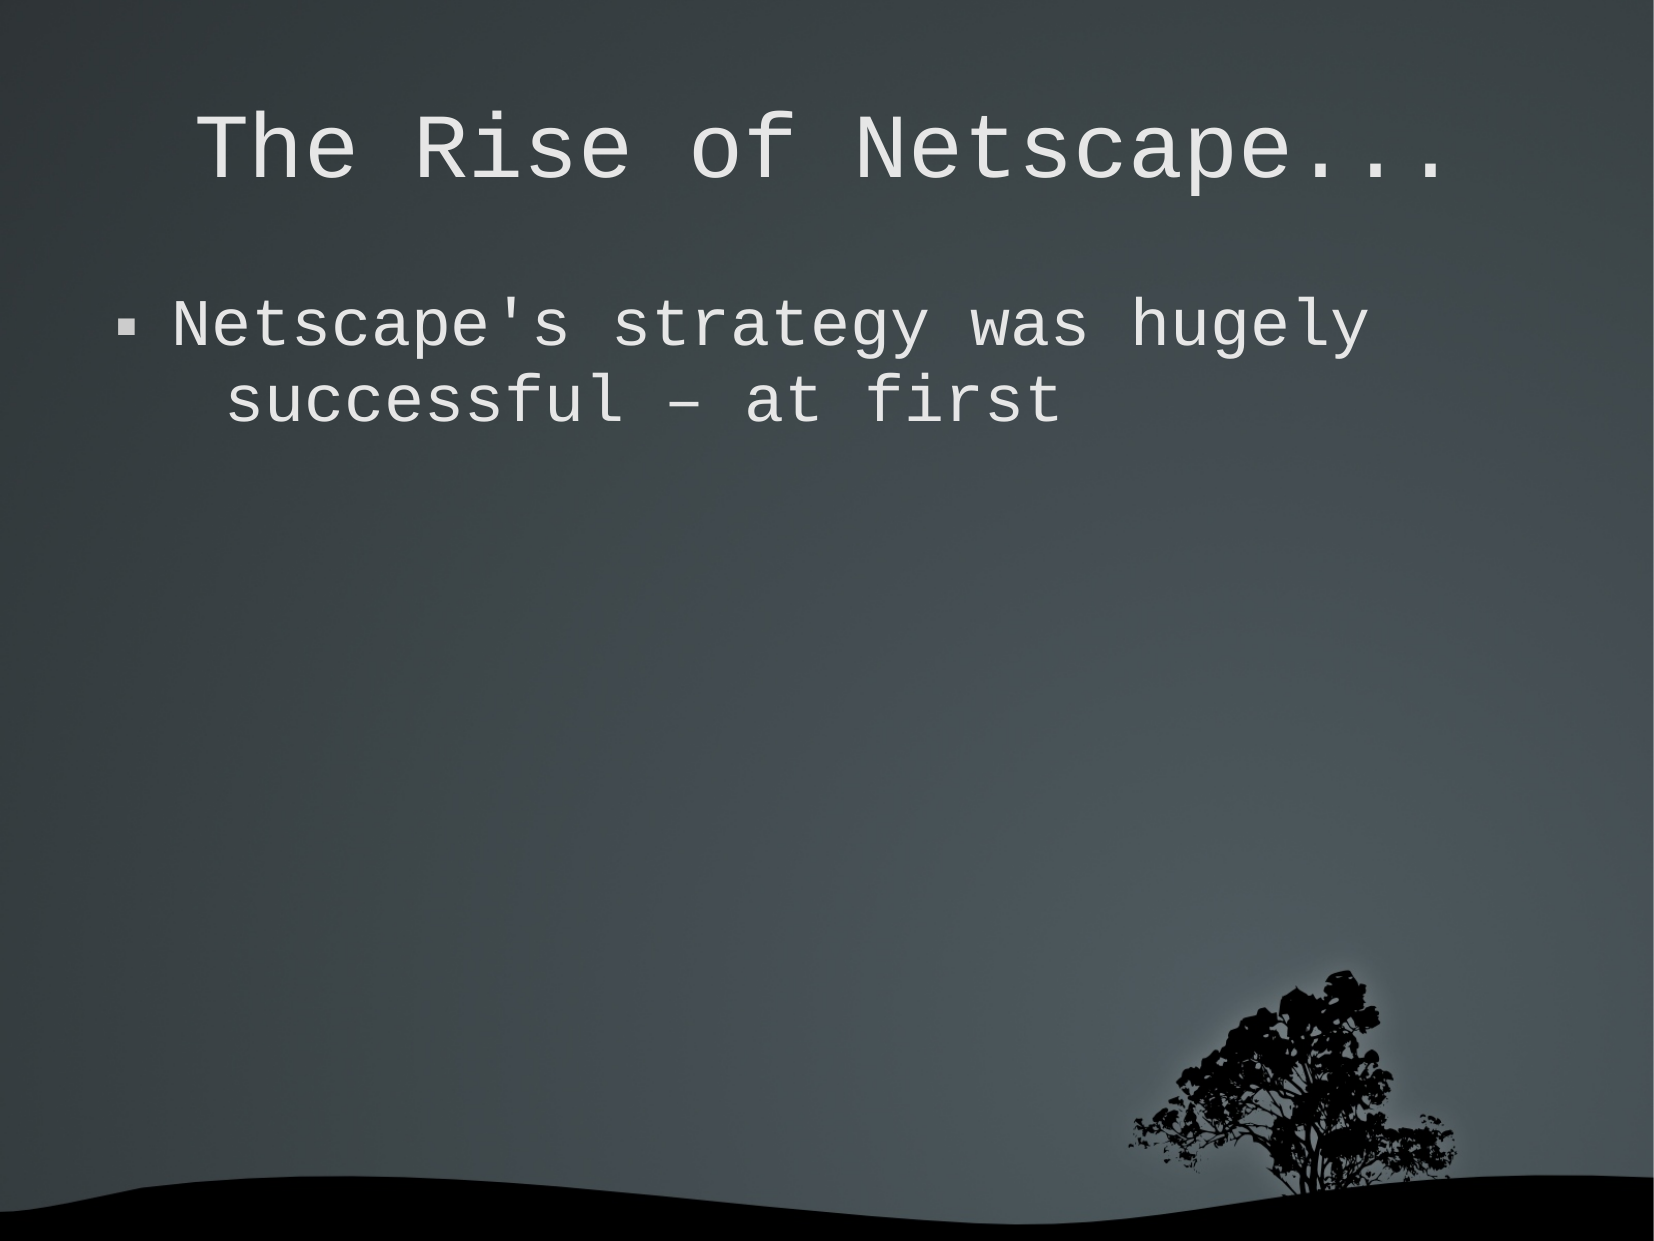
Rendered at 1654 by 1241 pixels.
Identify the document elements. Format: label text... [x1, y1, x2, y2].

list Netscape's strategy was hugely successful – at first [82, 290, 1571, 1094]
picture [0, 0, 1654, 1241]
title The Rise of Netscape... [82, 56, 1571, 250]
